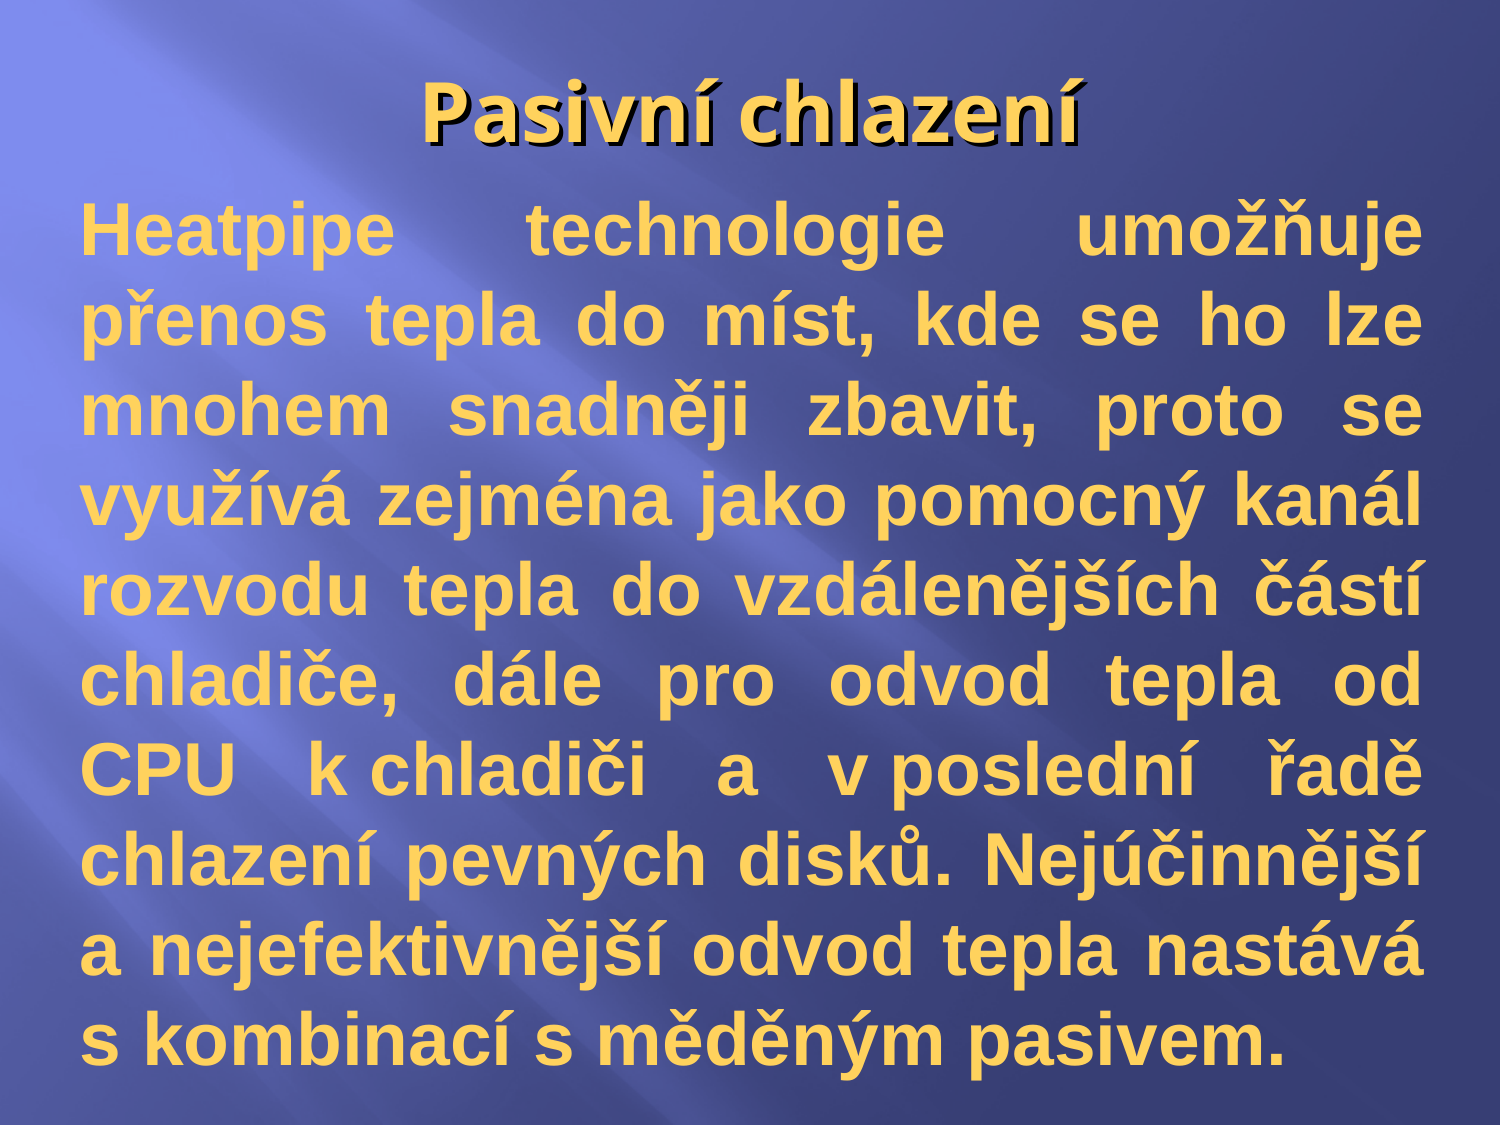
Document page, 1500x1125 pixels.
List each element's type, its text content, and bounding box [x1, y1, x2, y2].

title Pasivní chlazení [75, 45, 1426, 172]
text_box Heatpipe technologie umožňuje přenos tepla do míst, kde se ho lze mnohem snadněji zbavit, proto se využívá zejména jako pomocný kanál rozvodu tepla do vzdálenějších částí chladiče, dále pro odvod tepla od CPU k chladiči a v poslední řadě chlazení pevných disků. Nejúčinnější a nejefektivnější odvod tepla nastává s kombinací s měděným pasivem. [64, 172, 1447, 1071]
picture [0, 0, 1500, 1125]
